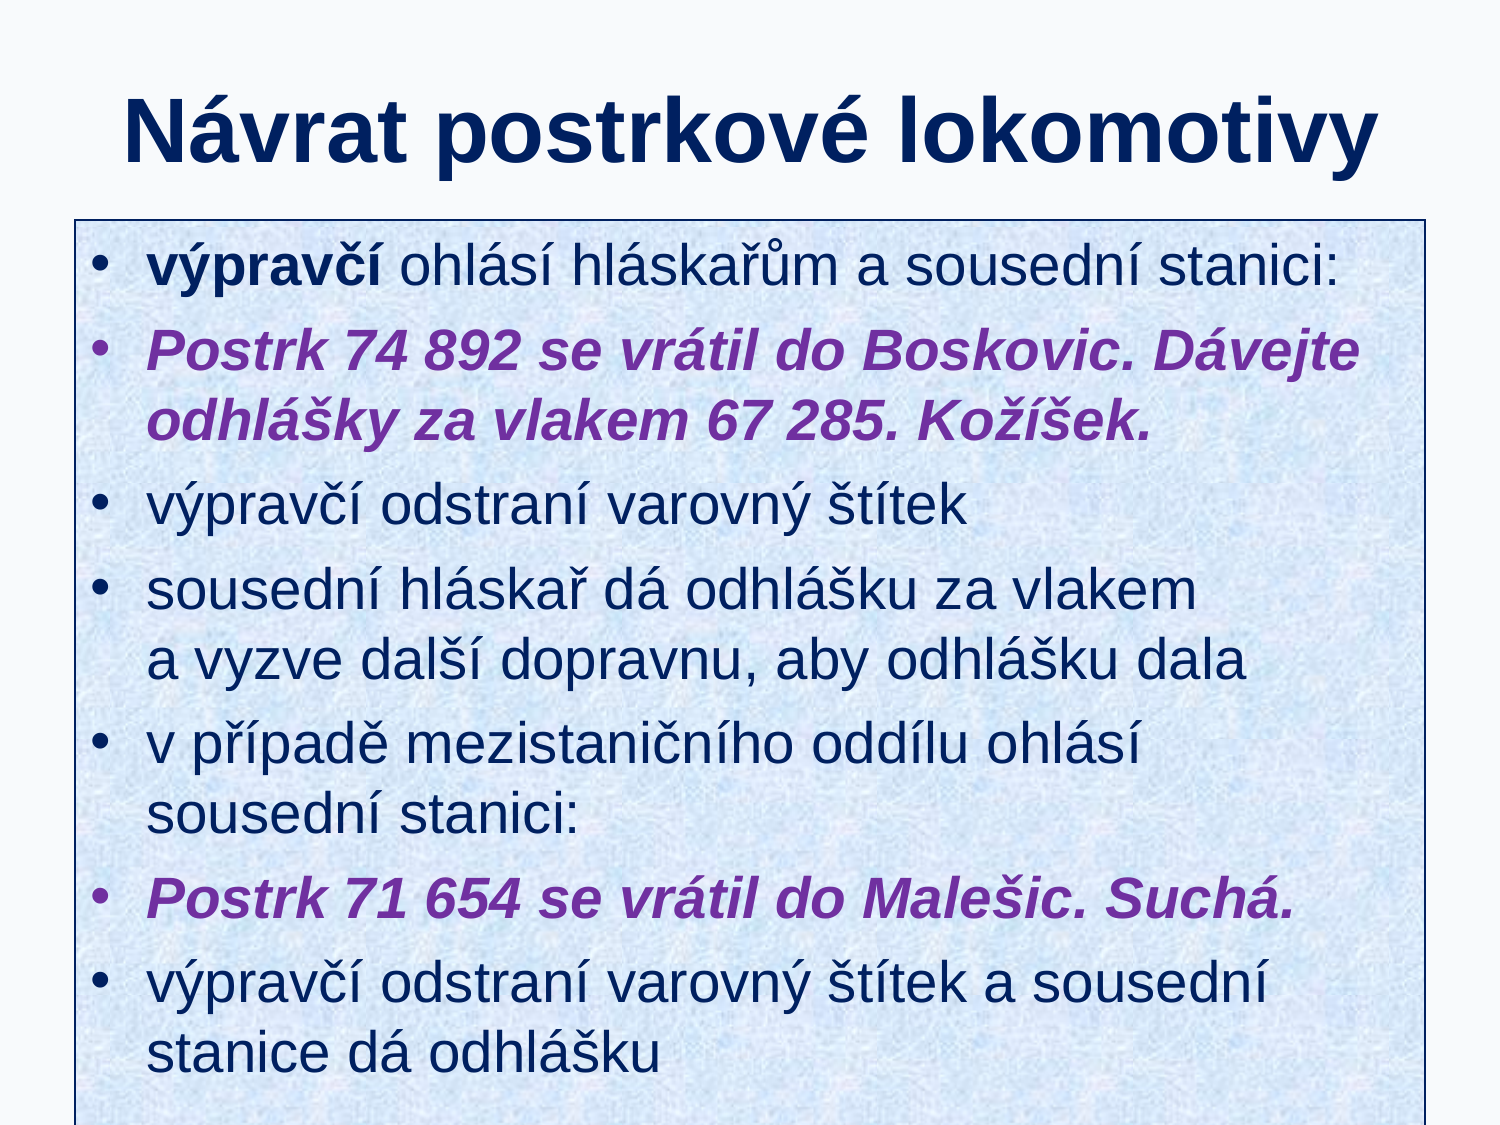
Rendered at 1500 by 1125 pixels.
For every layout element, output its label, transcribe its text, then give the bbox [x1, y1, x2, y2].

list výpravčí ohlásí hláskařům a sousední stanici: Postrk 74 892 se vrátil do Boskovic. Dávejte odhlášky za vlakem 67 285. Kožíšek. výpravčí odstraní varovný štítek sousední hláskař dá odhlášku za vlakem a vyzve další dopravnu, aby odhlášku dala v případě mezistaničního oddílu ohlásí sousední stanici: Postrk 71 654 se vrátil do Malešic. Suchá. výpravčí odstraní varovný štítek a sousední stanice dá odhlášku [75, 219, 1426, 1125]
title Návrat postrkové lokomotivy [76, 32, 1427, 221]
